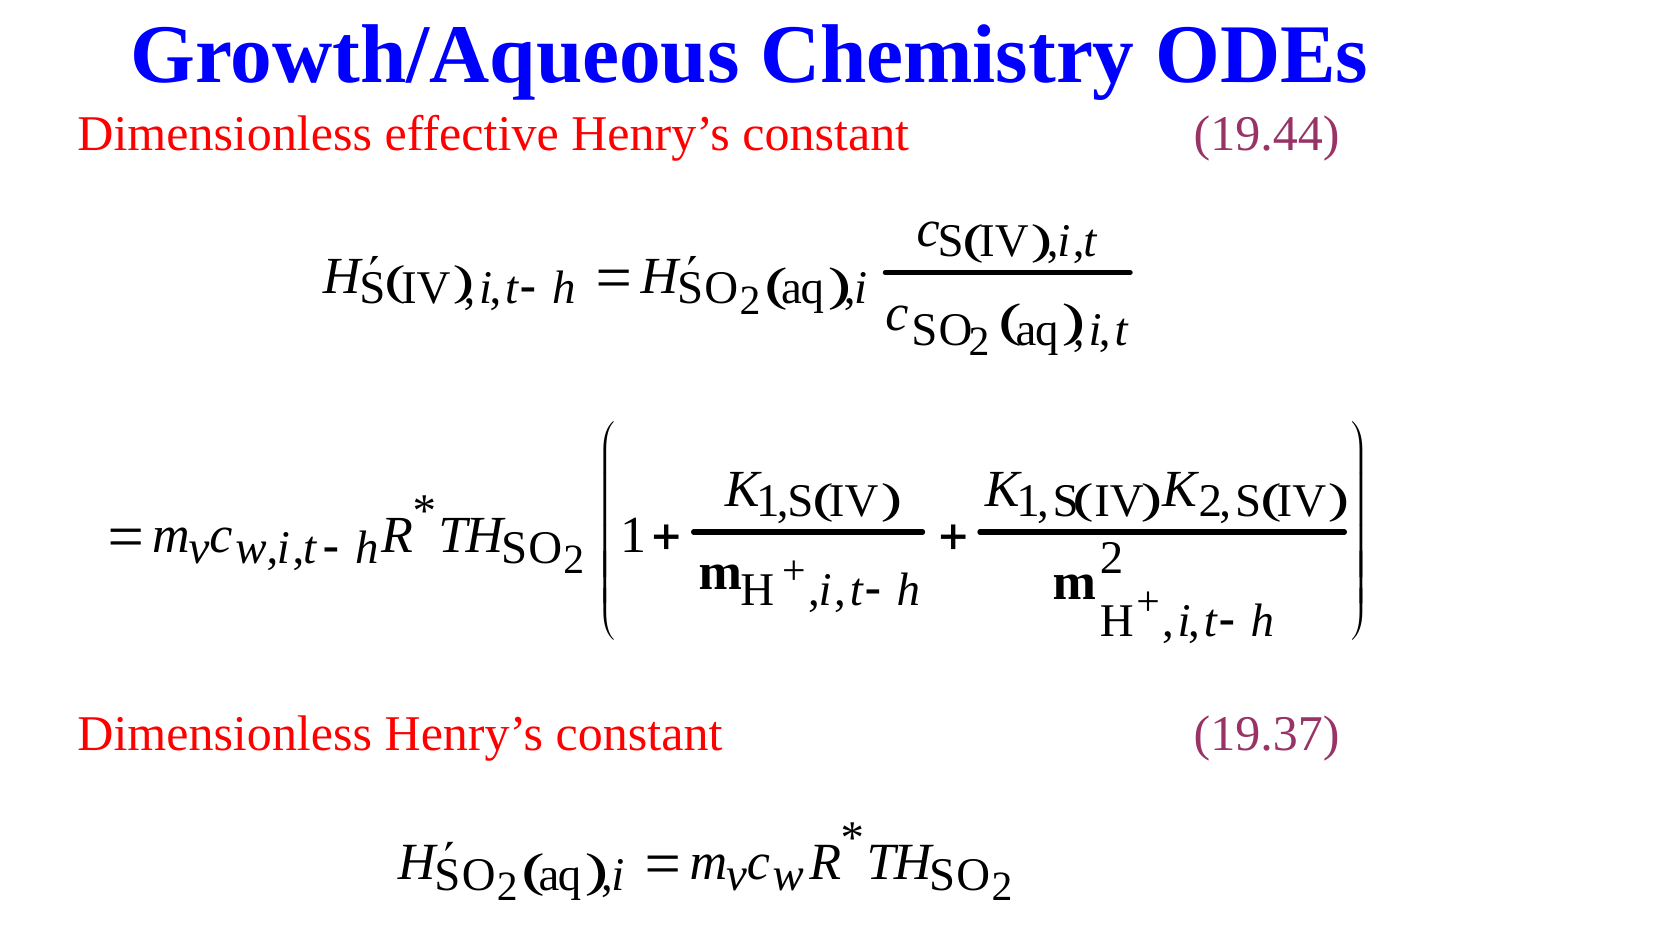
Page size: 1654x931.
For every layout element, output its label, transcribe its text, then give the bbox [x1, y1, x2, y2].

title Growth/Aqueous Chemistry ODEs [75, 0, 1426, 97]
text_box Dimensionless effective Henry’s constant (19.44) [62, 105, 1425, 205]
text_box Dimensionless Henry’s constant (19.37) [62, 705, 1425, 805]
chart [312, 204, 1146, 367]
chart [387, 817, 1028, 917]
chart [99, 417, 1386, 657]
